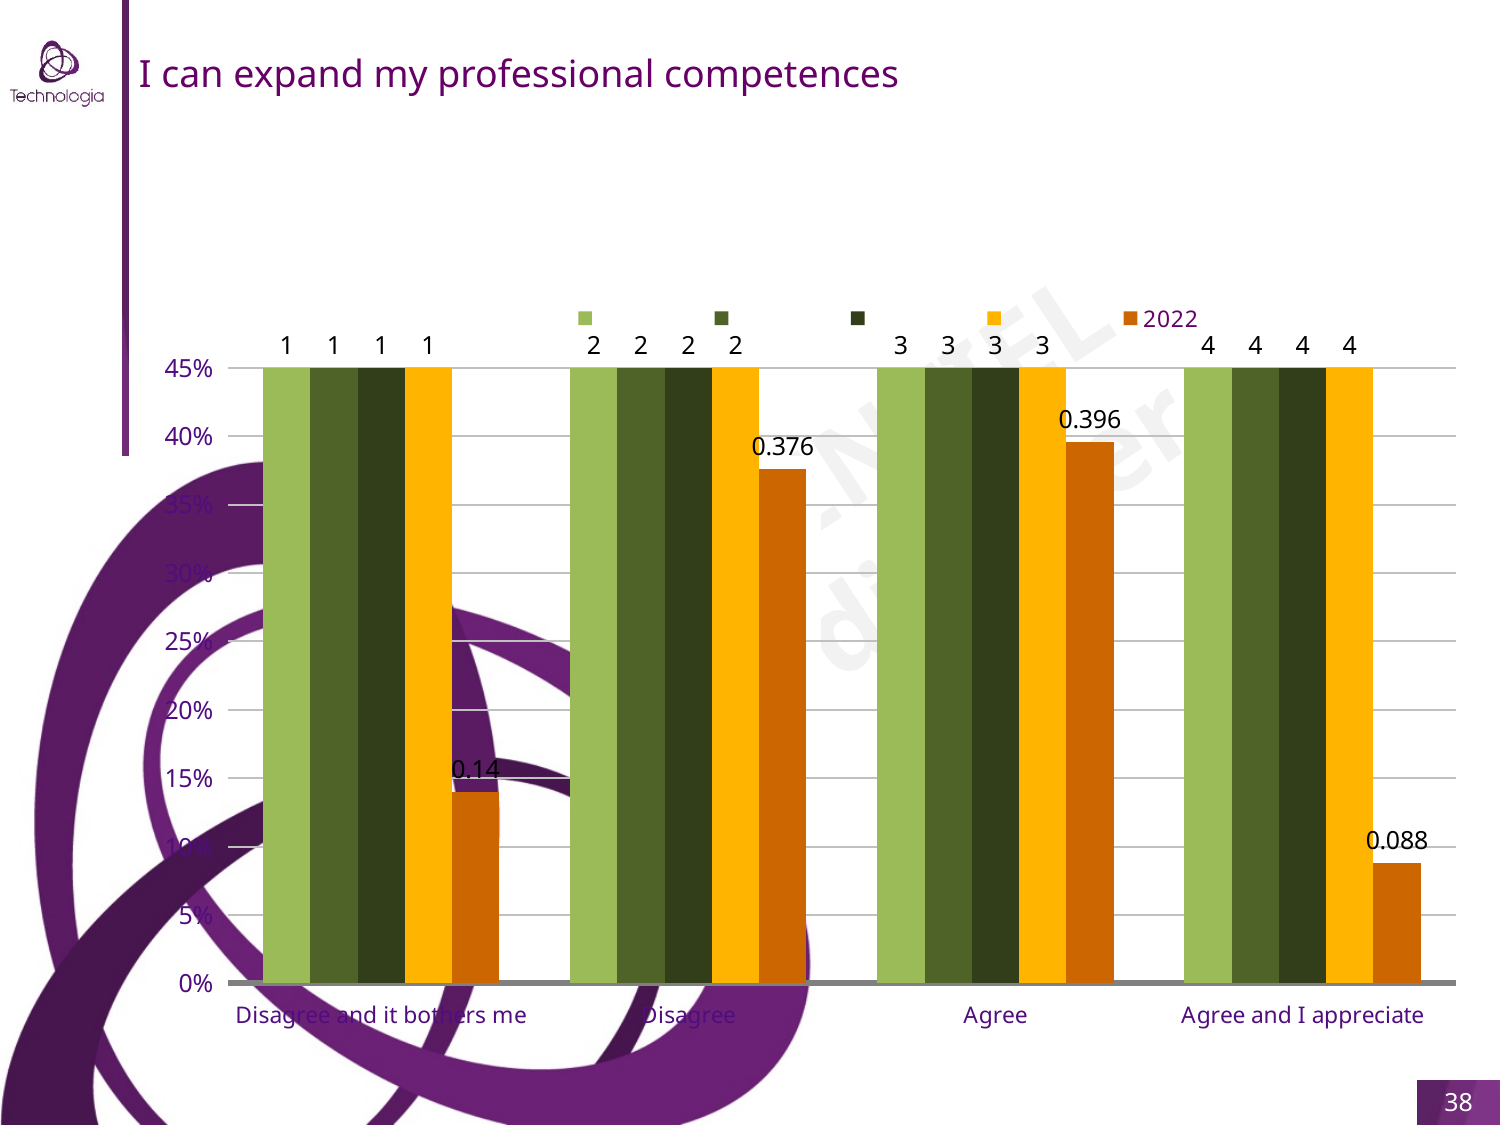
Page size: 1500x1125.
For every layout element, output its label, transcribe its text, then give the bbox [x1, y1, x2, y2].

title I can expand my professional competences [123, 42, 1282, 185]
picture [1417, 1080, 1500, 1125]
chart [123, 215, 1460, 1083]
picture [0, 0, 821, 1125]
picture [0, 33, 113, 114]
